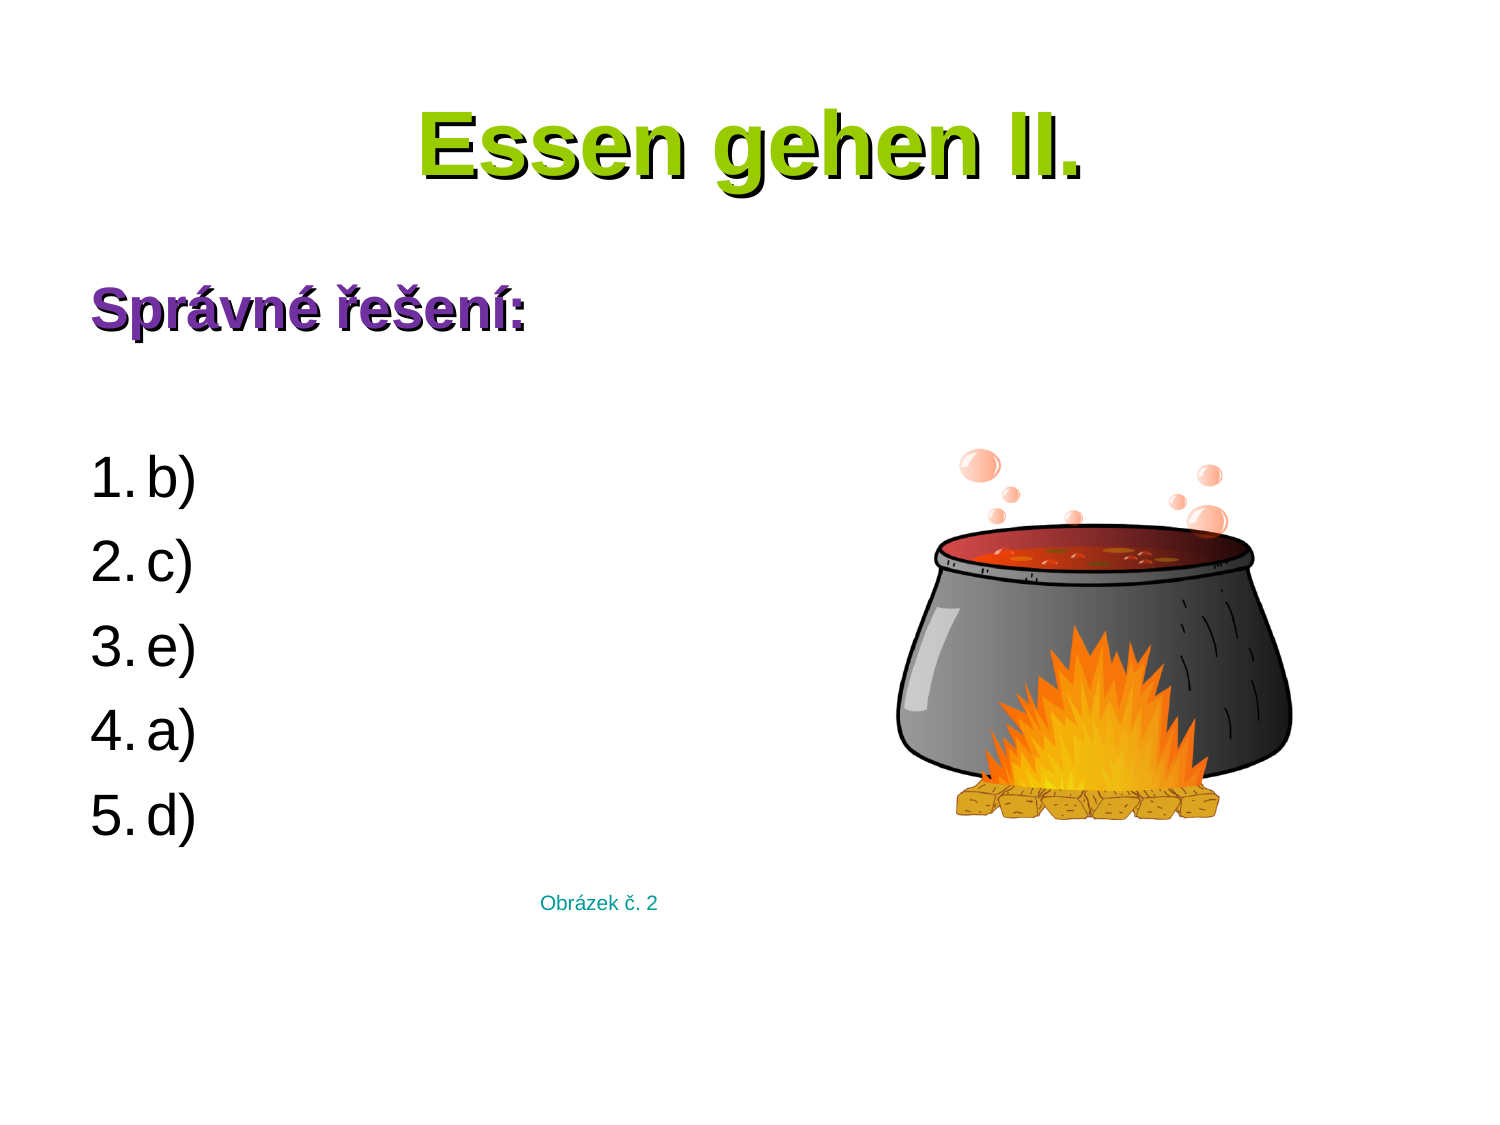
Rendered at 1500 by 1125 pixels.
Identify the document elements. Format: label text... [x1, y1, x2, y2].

title Essen gehen II. [75, 45, 1426, 233]
text_box [762, 448, 1426, 820]
list Správné řešení: b) c) e) a) d) Obrázek č. 2 [75, 262, 738, 1006]
